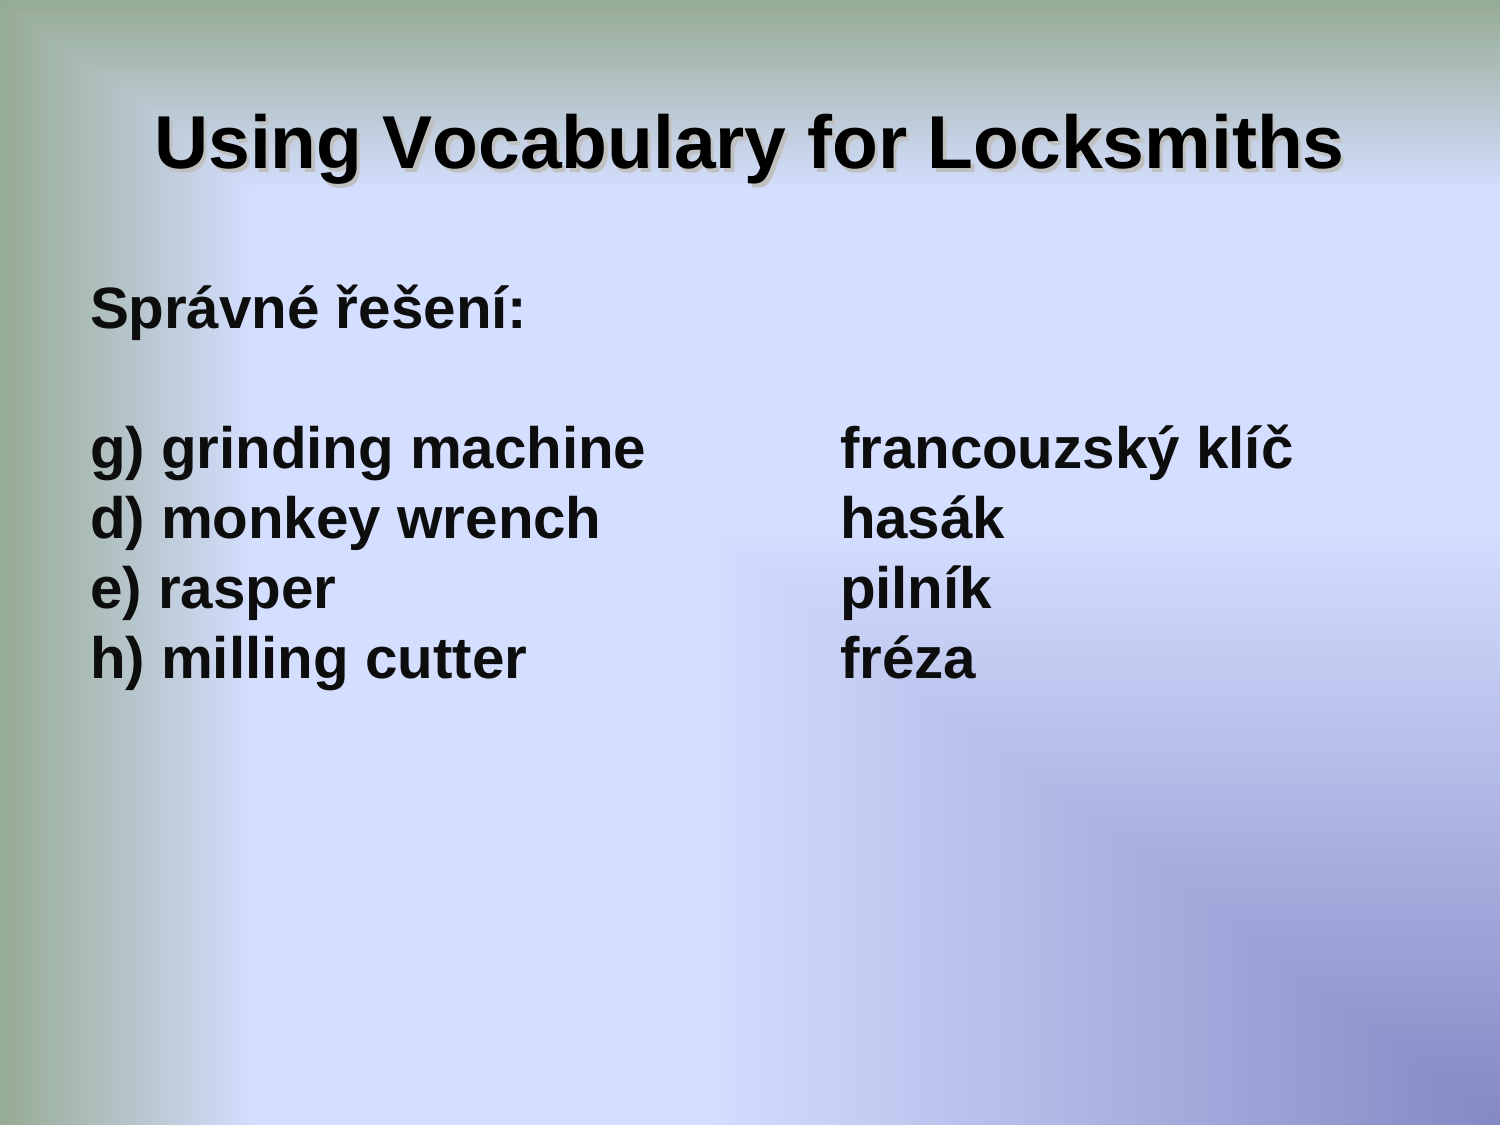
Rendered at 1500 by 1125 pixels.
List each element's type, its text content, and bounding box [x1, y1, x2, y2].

picture [0, 0, 1500, 1125]
list Správné řešení: g) grinding machine francouzský klíč d) monkey wrench hasák e) rasper pilník h) milling cutter fréza [75, 262, 1426, 1006]
title Using Vocabulary for Locksmiths [75, 45, 1426, 233]
